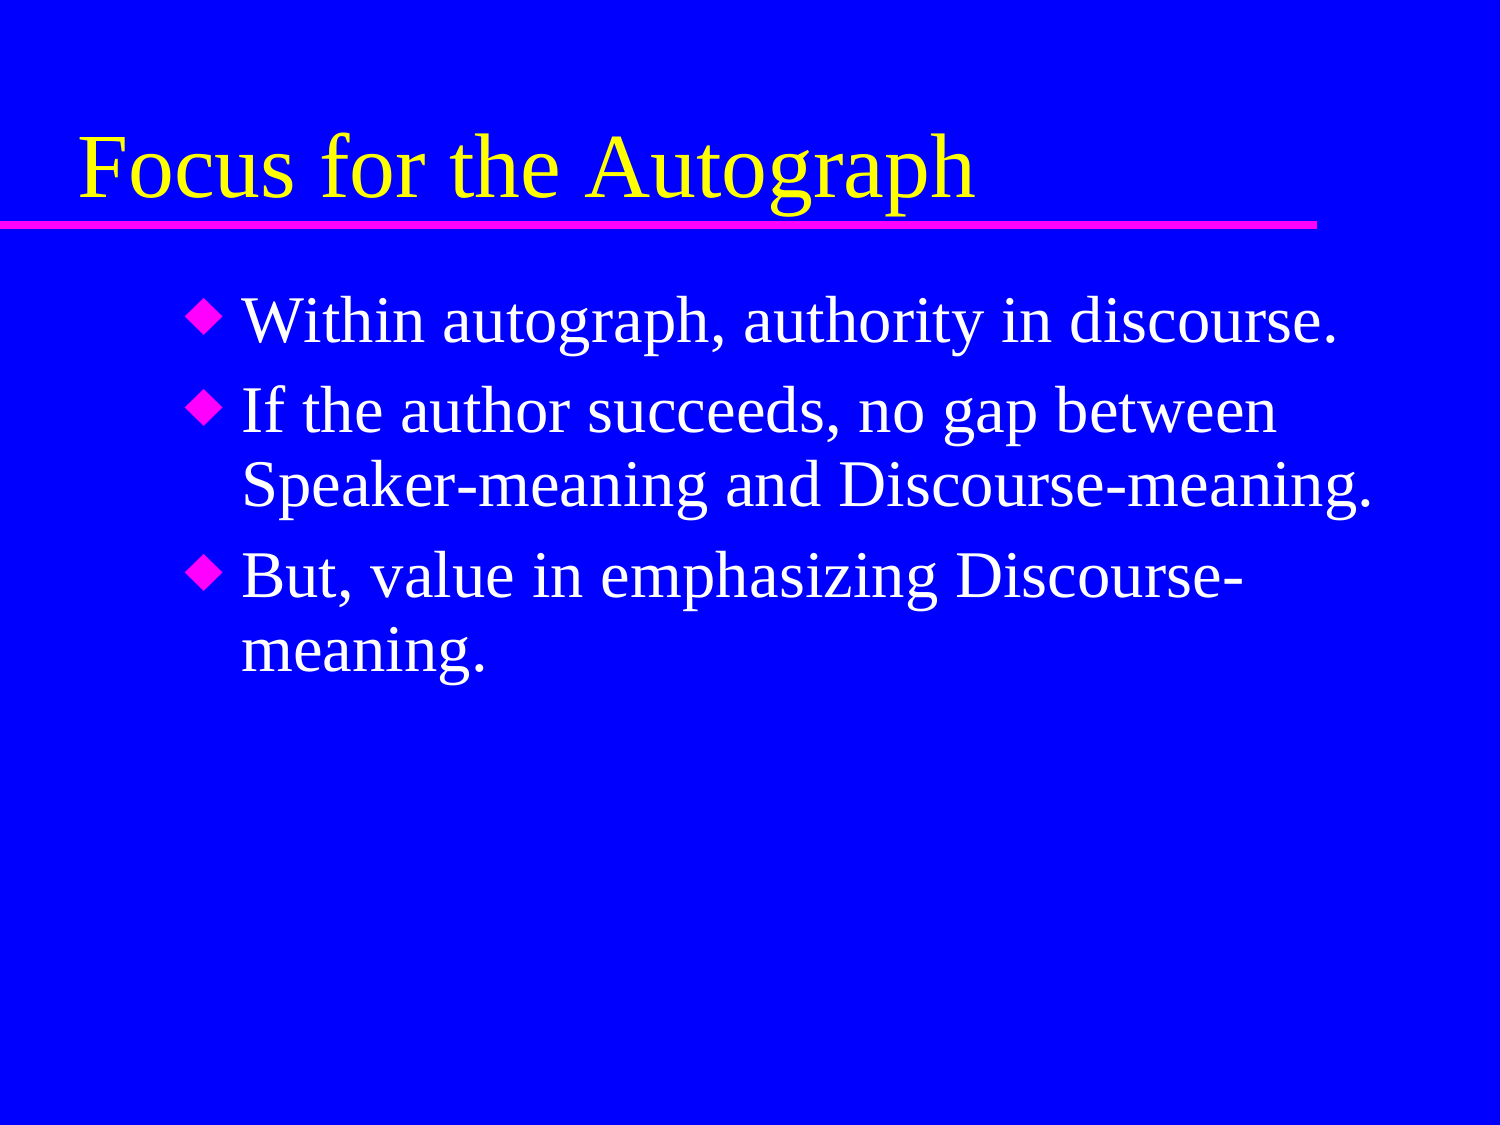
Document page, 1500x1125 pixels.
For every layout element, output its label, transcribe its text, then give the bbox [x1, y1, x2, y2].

title Focus for the Autograph [62, 43, 1338, 225]
list Within autograph, authority in discourse. If the author succeeds, no gap between Speaker-meaning and Discourse-meaning. But, value in emphasizing Discourse-meaning. [169, 275, 1438, 951]
